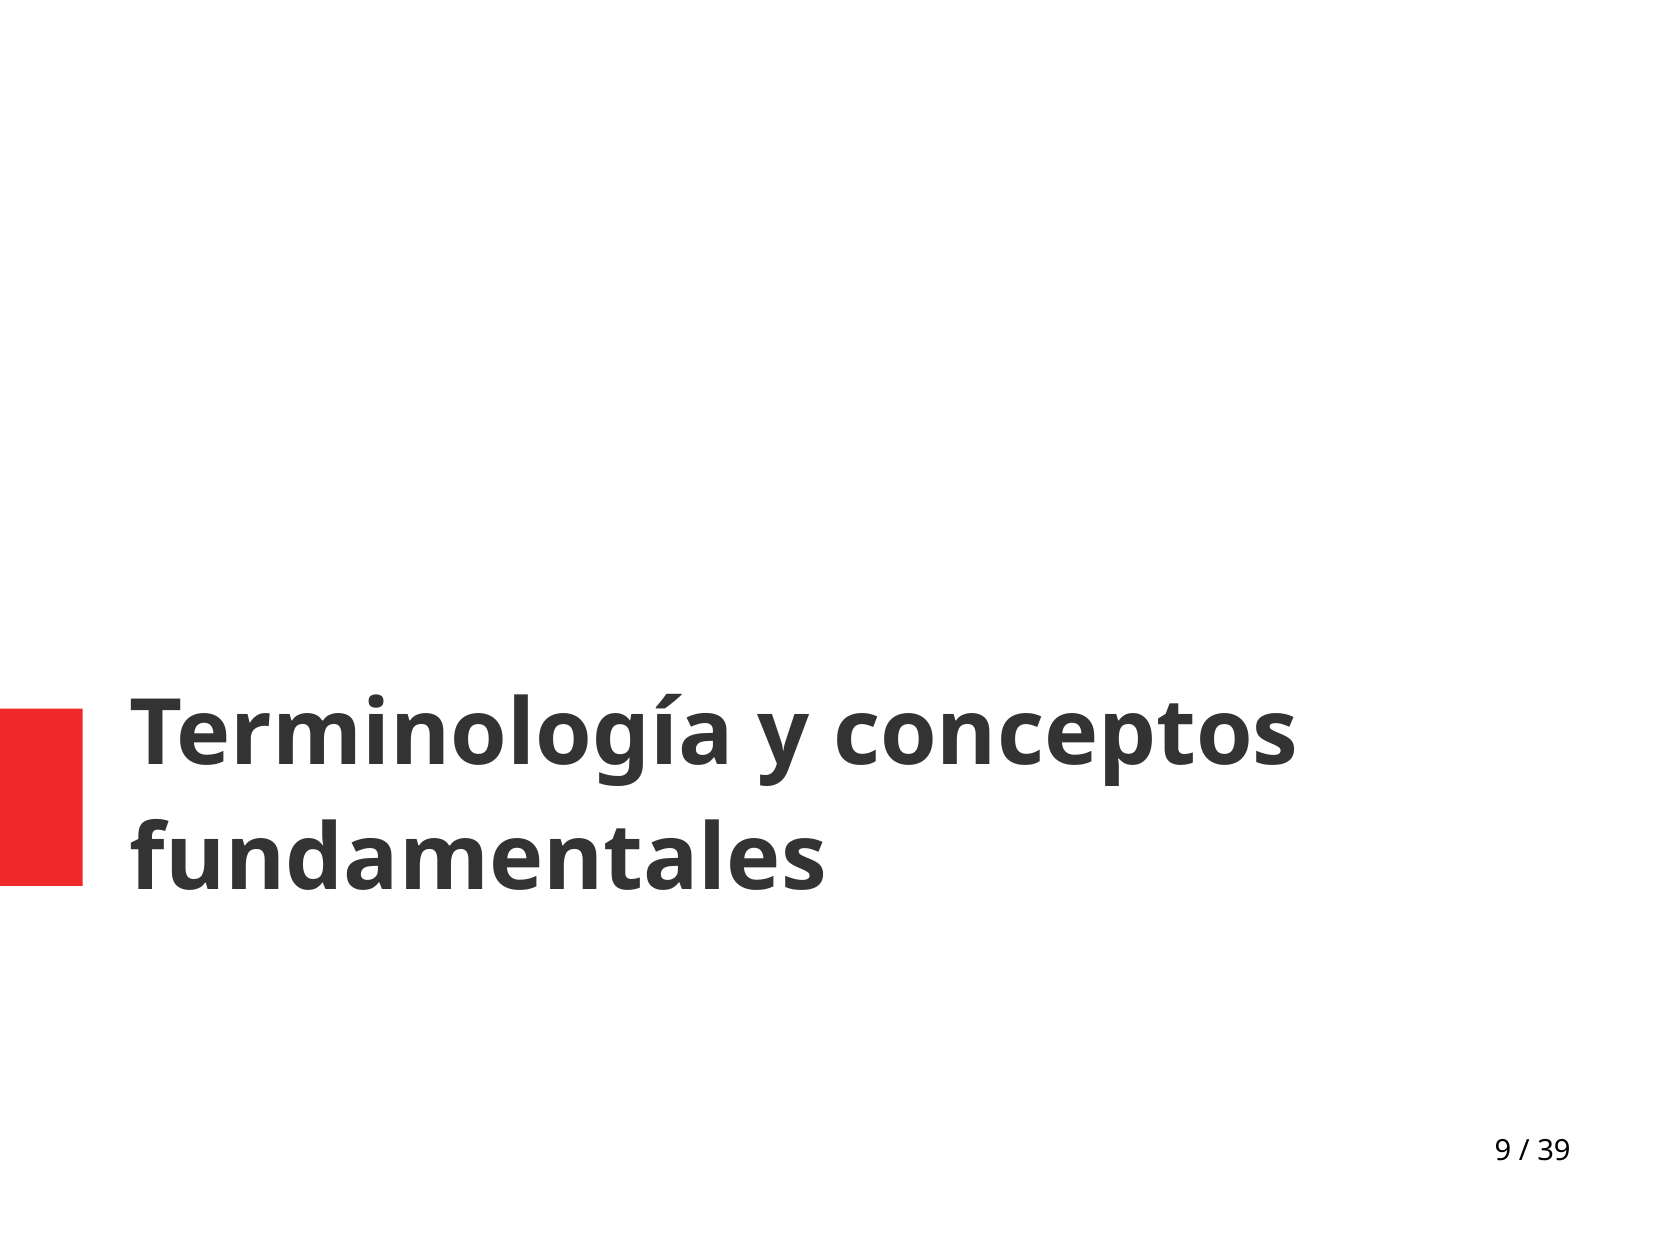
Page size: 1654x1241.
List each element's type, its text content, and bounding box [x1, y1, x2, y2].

title Terminología y conceptos fundamentales [129, 673, 1536, 910]
